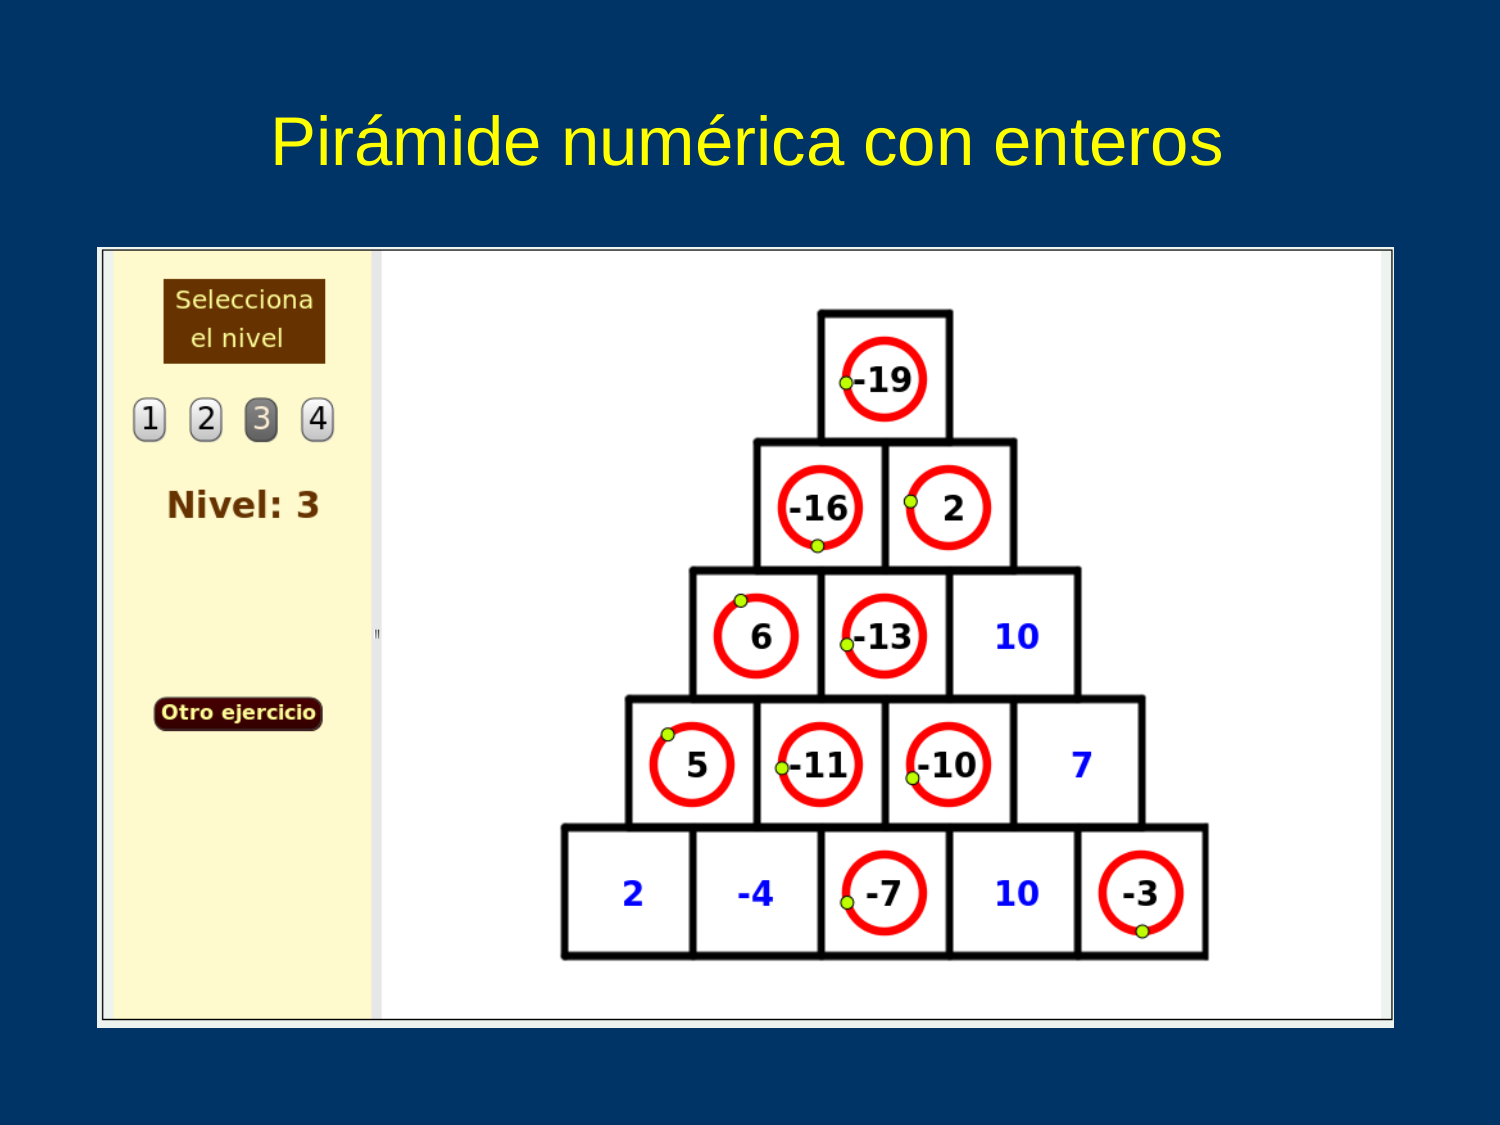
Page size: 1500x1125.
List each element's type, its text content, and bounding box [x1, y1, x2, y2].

title Pirámide numérica con enteros [36, 44, 1458, 239]
picture [97, 247, 1394, 1028]
